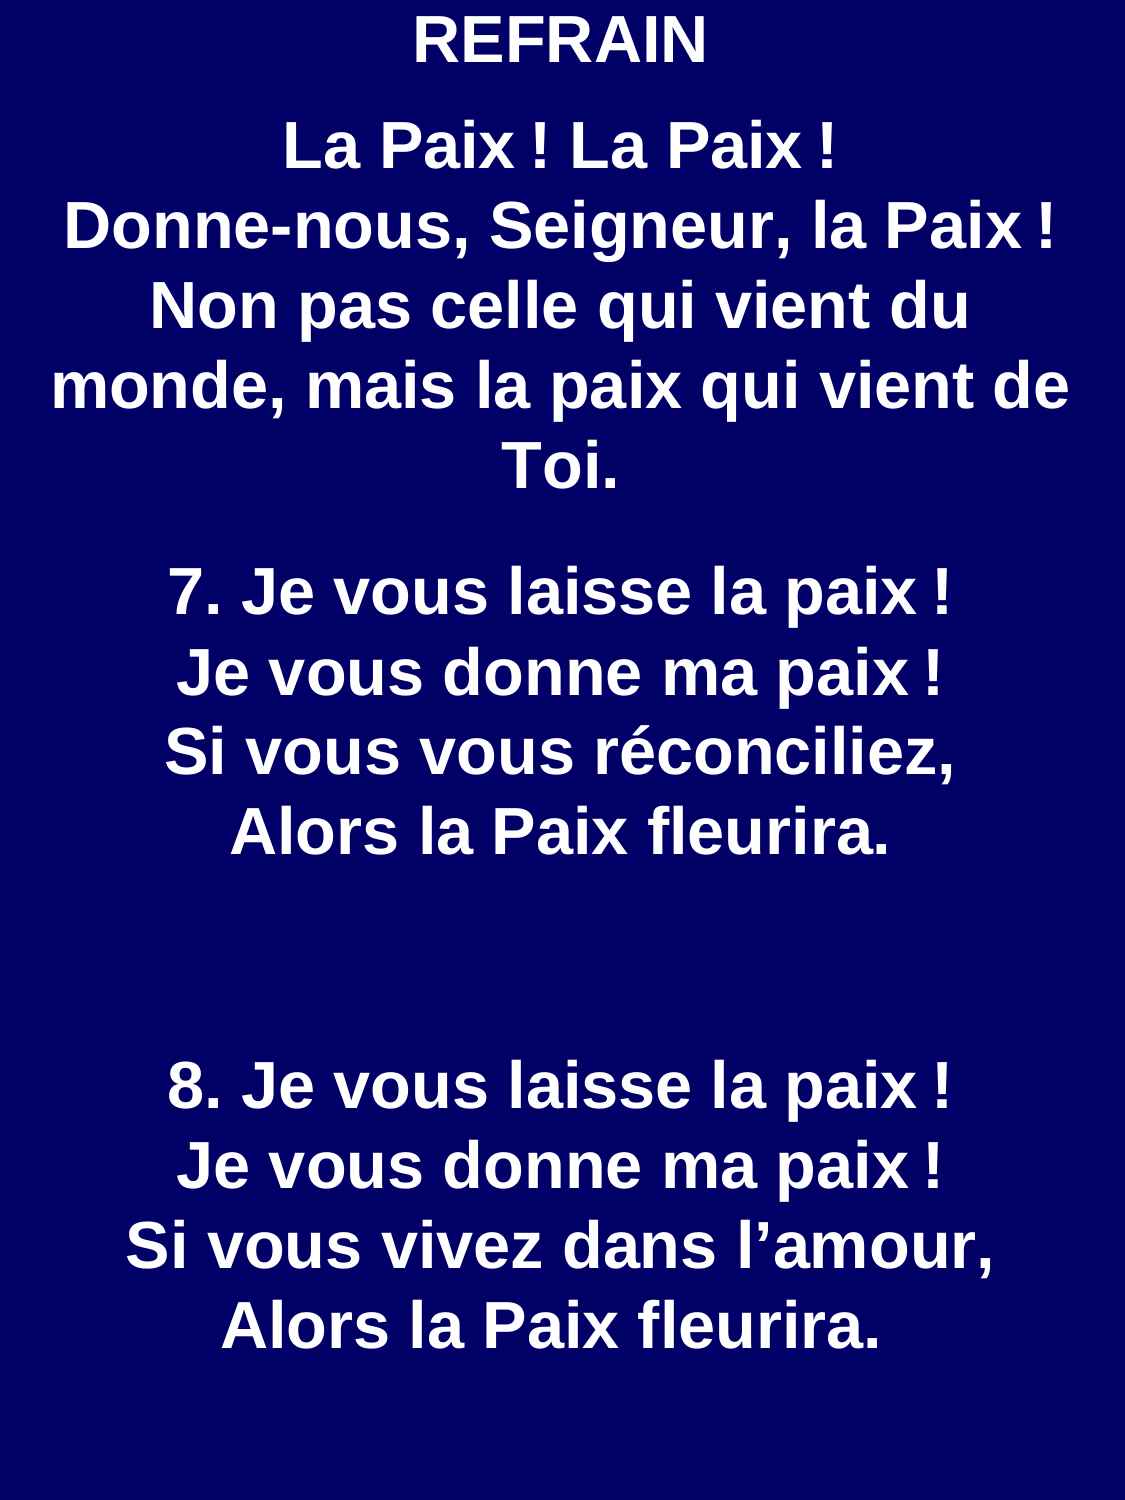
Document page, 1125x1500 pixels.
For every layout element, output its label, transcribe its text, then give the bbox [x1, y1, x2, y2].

text_box REFRAIN La Paix ! La Paix ! Donne-nous, Seigneur, la Paix ! Non pas celle qui vient du monde, mais la paix qui vient de Toi. 7. Je vous laisse la paix ! Je vous donne ma paix ! Si vous vous réconciliez, Alors la Paix fleurira. 8. Je vous laisse la paix ! Je vous donne ma paix ! Si vous vivez dans l’amour, Alors la Paix fleurira. [11, 0, 1111, 1370]
